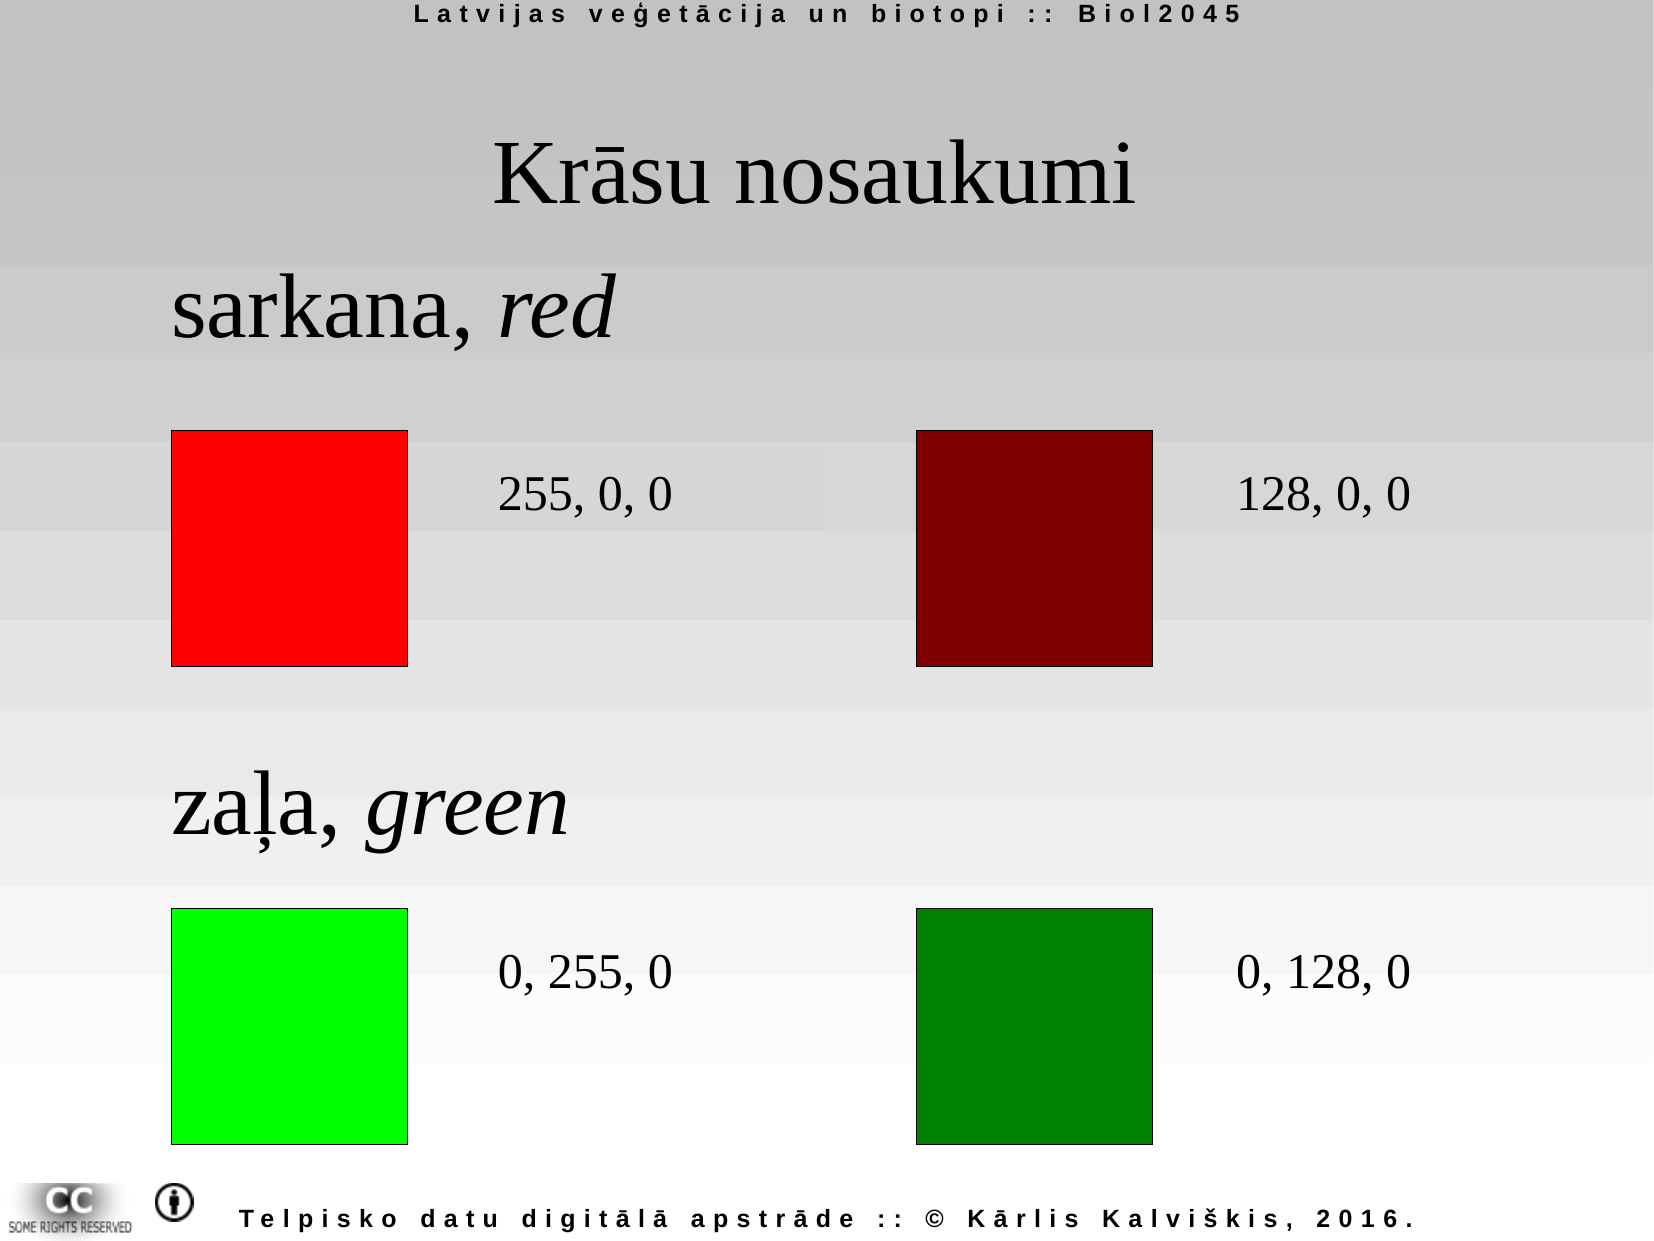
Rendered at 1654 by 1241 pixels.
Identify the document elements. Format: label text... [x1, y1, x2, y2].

picture [0, 0, 1654, 1241]
text_box sarkana, red [171, 255, 617, 358]
text_box 0, 255, 0 [497, 944, 673, 1000]
text_box [171, 430, 408, 667]
text_box 128, 0, 0 [1236, 465, 1412, 522]
text_box [916, 430, 1153, 667]
text_box zaļa, green [171, 752, 571, 855]
text_box [171, 908, 408, 1145]
text_box 255, 0, 0 [497, 465, 673, 522]
title Krāsu nosaukumi [29, 49, 1625, 296]
text_box [916, 908, 1153, 1145]
text_box 0, 128, 0 [1236, 944, 1428, 1000]
